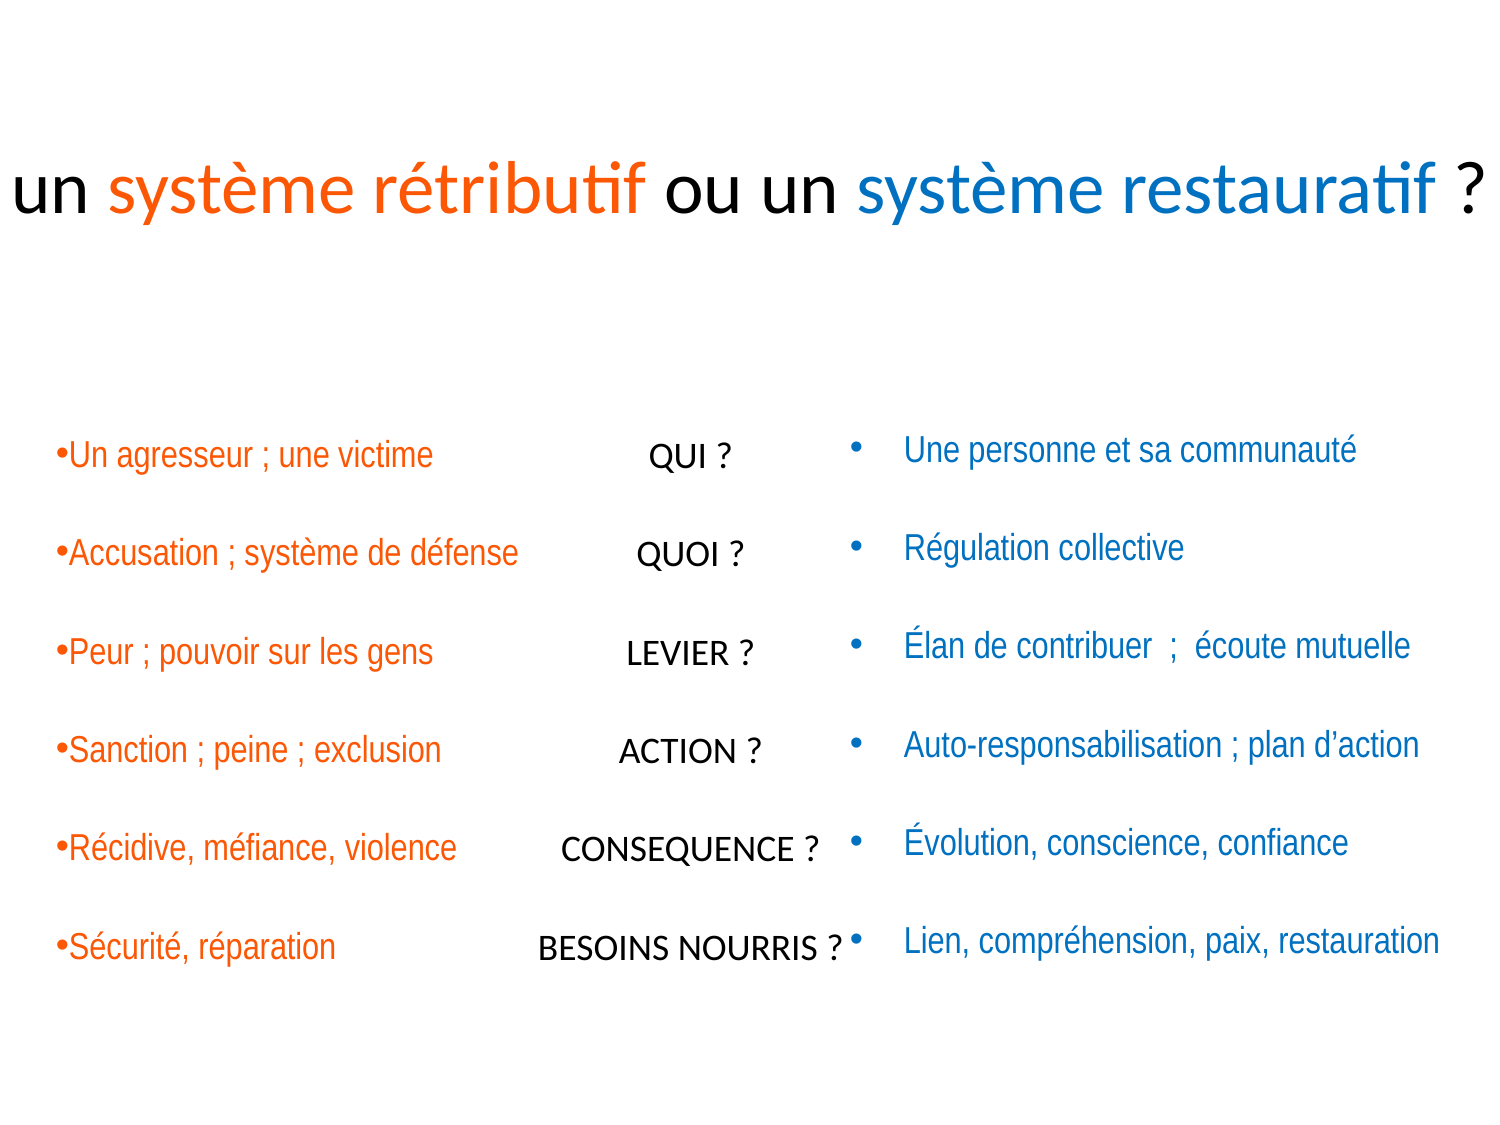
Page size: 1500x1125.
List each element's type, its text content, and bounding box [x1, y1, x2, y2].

text_box Un agresseur ; une victime Accusation ; système de défense Peur ; pouvoir sur les gens Sanction ; peine ; exclusion Récidive, méfiance, violence Sécurité, réparation [0, 377, 632, 1122]
title un système rétributif ou un système restauratif ? [0, 45, 1500, 233]
text_box QUI ? QUOI ? LEVIER ? ACTION ? CONSEQUENCE ? BESOINS NOURRIS ? [501, 378, 880, 1121]
list Une personne et sa communauté Régulation collective Élan de contribuer ; écoute mutuelle Auto-responsabilisation ; plan d’action Évolution, conscience, confiance Lien, compréhension, paix, restauration [832, 372, 1500, 1125]
